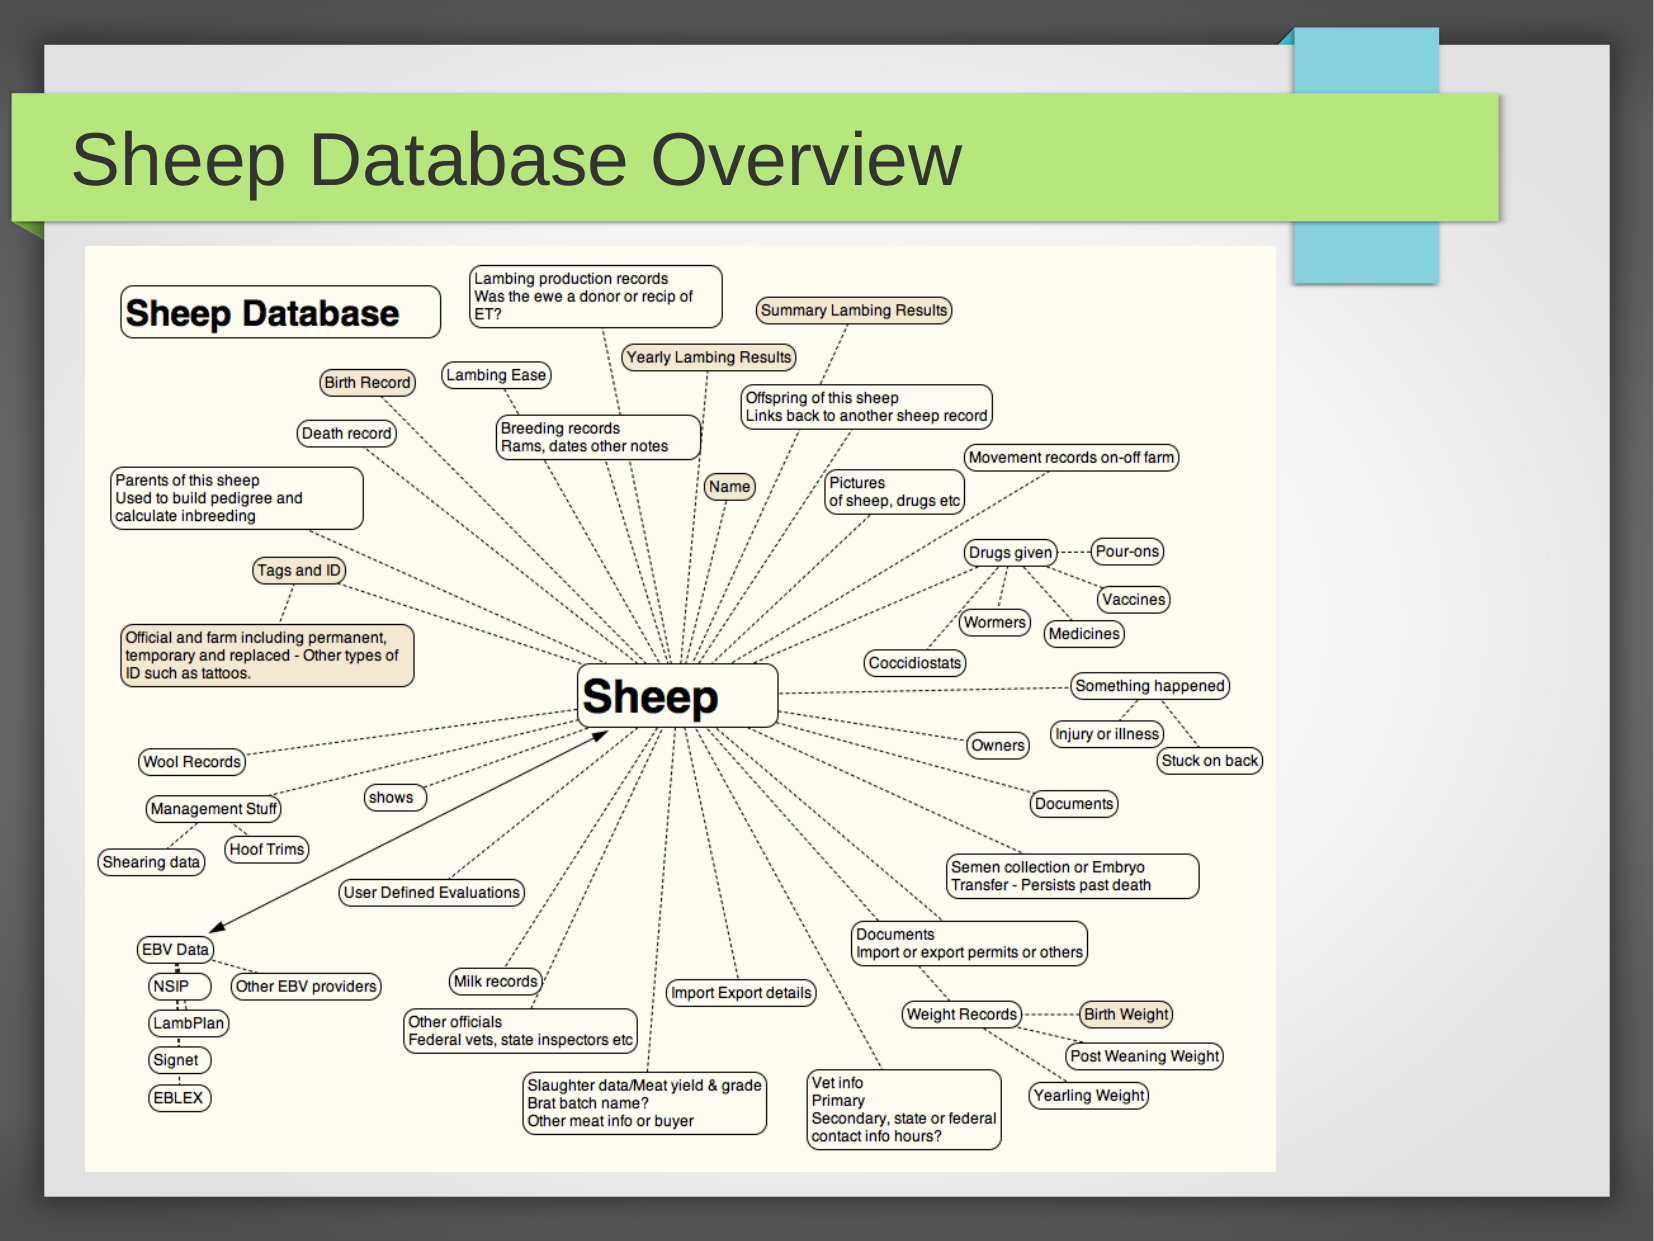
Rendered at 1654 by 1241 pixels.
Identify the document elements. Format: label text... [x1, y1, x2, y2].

title Sheep Database Overview [70, 106, 1229, 213]
picture [0, 0, 1654, 1241]
